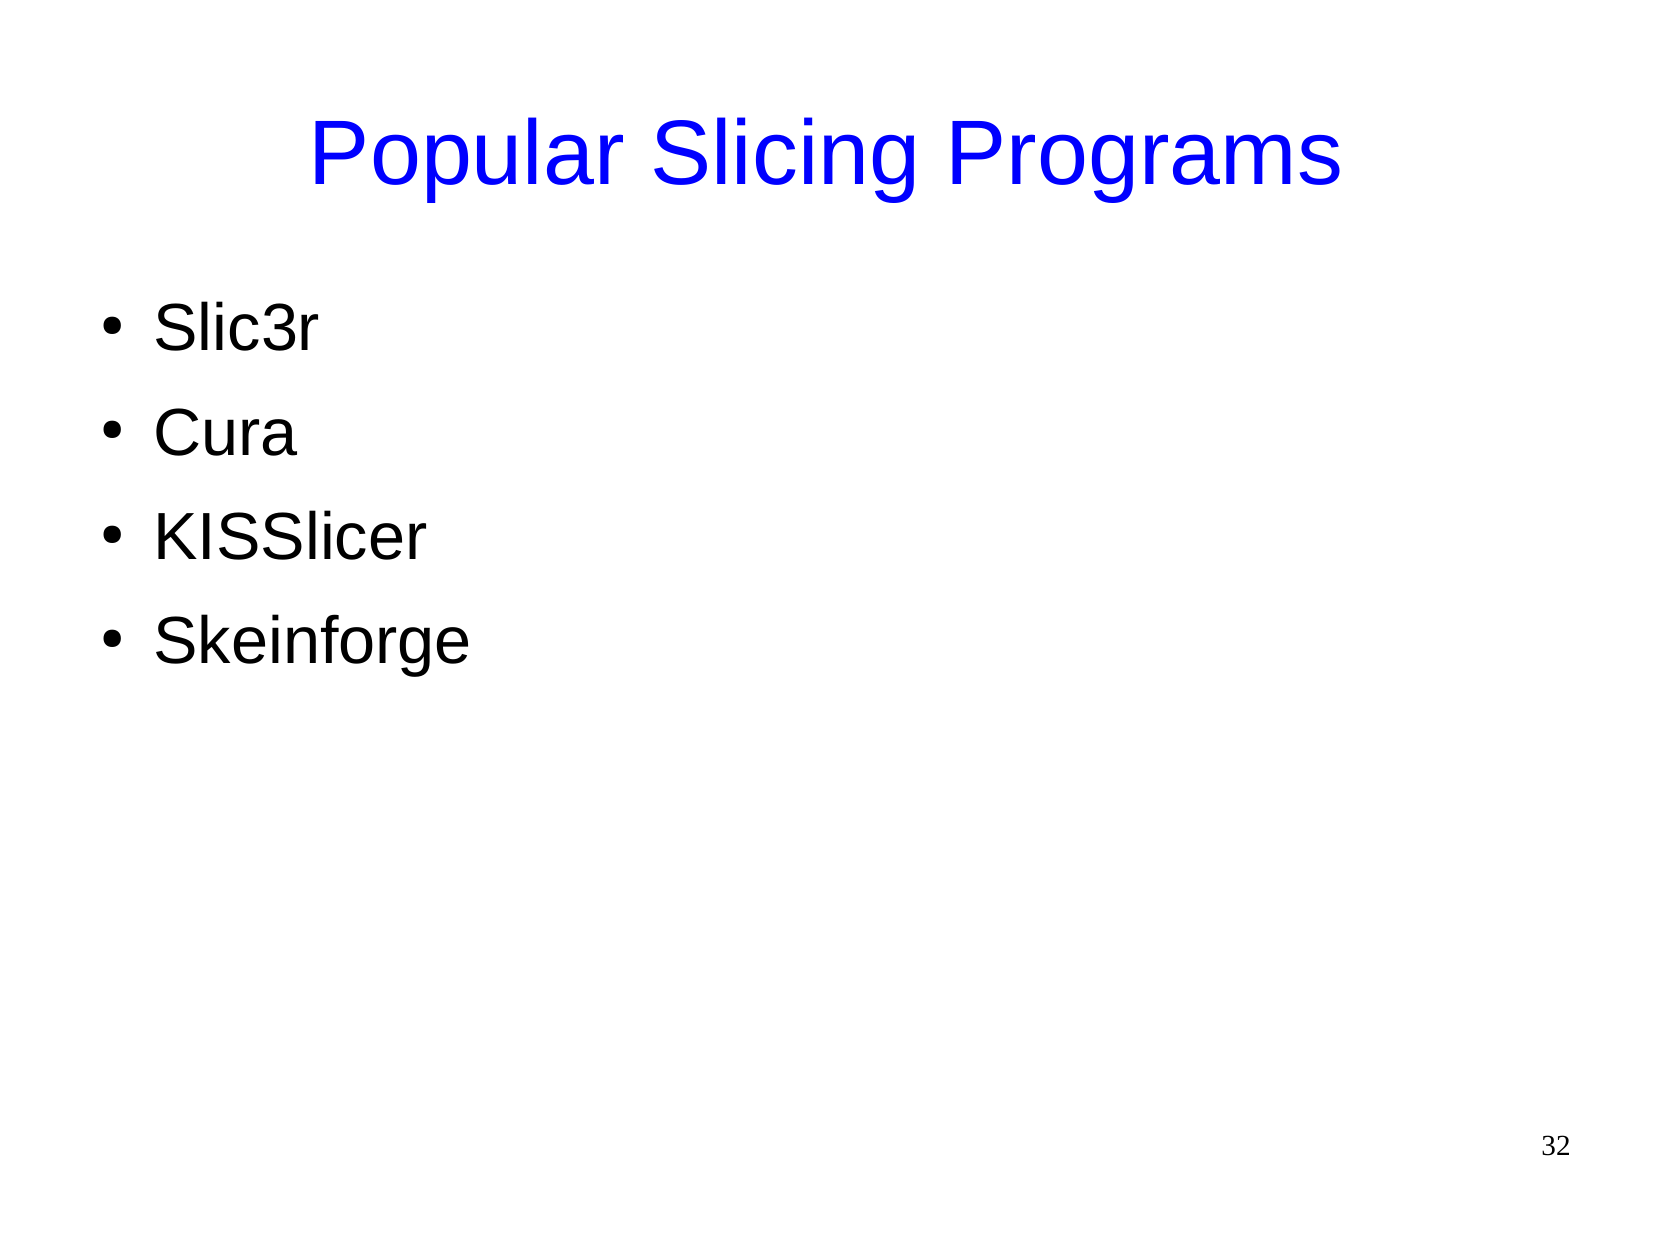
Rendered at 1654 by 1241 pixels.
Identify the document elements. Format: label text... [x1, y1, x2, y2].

list Slic3r Cura KISSlicer Skeinforge [82, 290, 1538, 1010]
title Popular Slicing Programs [82, 49, 1571, 257]
